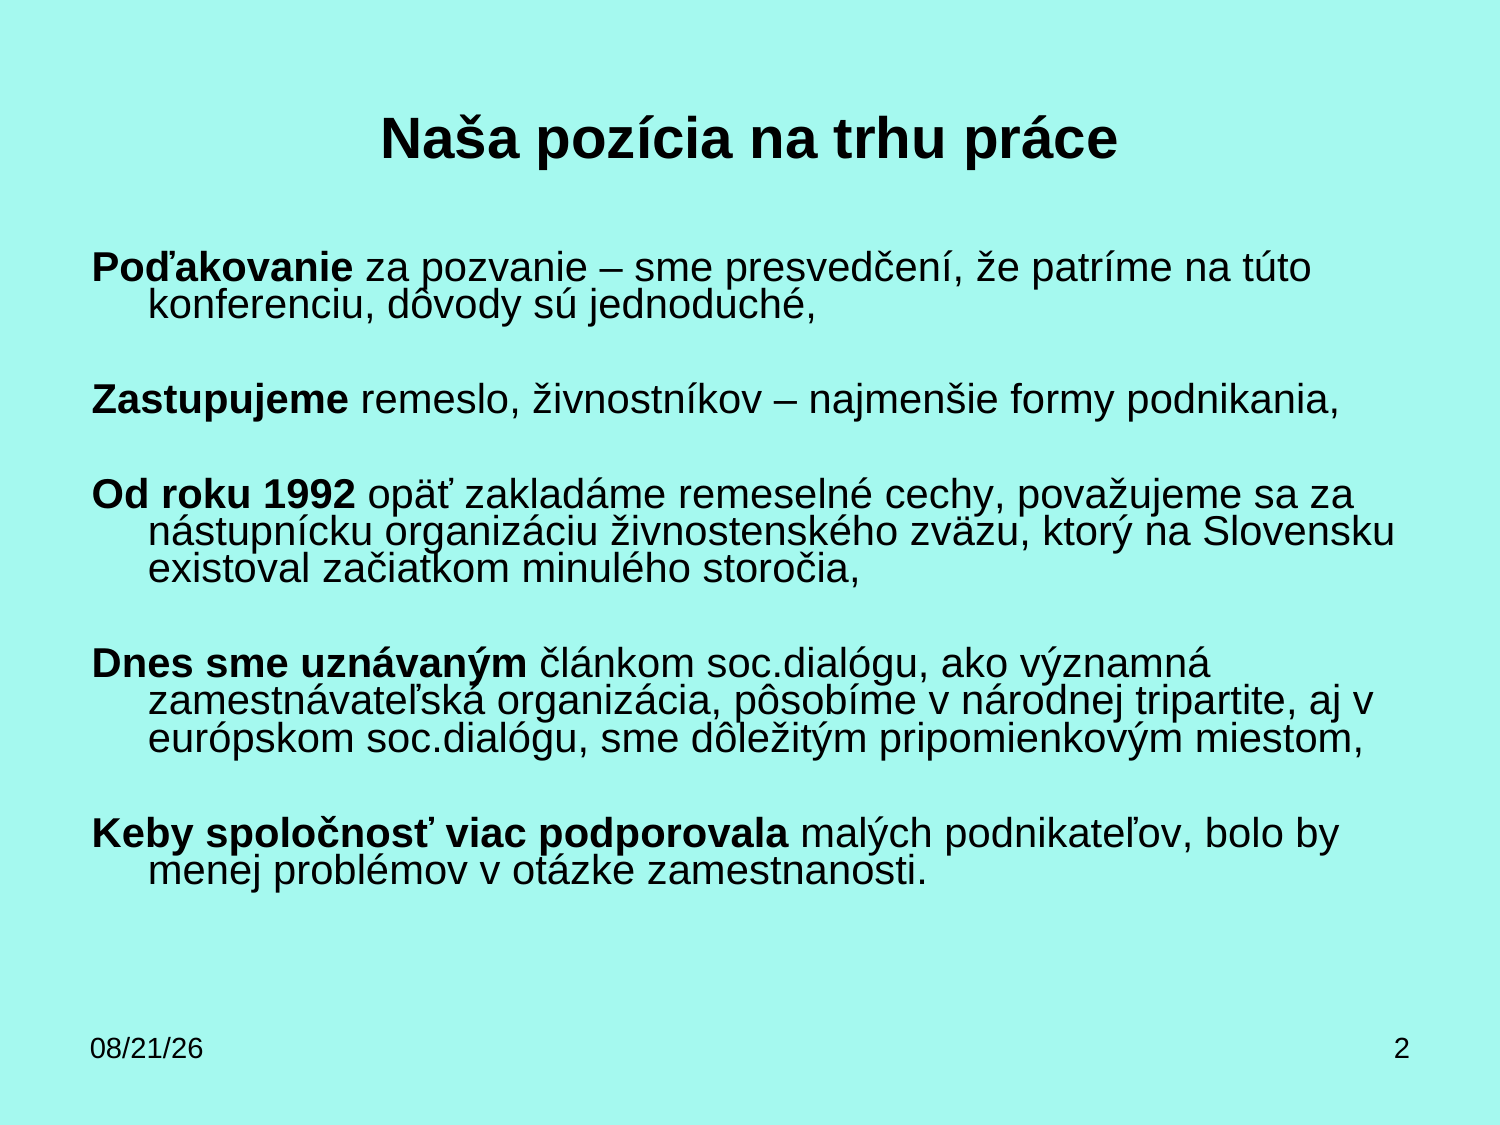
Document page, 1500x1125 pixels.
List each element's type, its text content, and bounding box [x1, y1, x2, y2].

list Poďakovanie za pozvanie – sme presvedčení, že patríme na túto konferenciu, dôvody sú jednoduché, Zastupujeme remeslo, živnostníkov – najmenšie formy podnikania, Od roku 1992 opäť zakladáme remeselné cechy, považujeme sa za nástupnícku organizáciu živnostenského zväzu, ktorý na Slovensku existoval začiatkom minulého storočia, Dnes sme uznávaným článkom soc.dialógu, ako významná zamestnávateľská organizácia, pôsobíme v národnej tripartite, aj v európskom soc.dialógu, sme dôležitým pripomienkovým miestom, Keby spoločnosť viac podporovala malých podnikateľov, bolo by menej problémov v otázke zamestnanosti. [76, 196, 1427, 939]
title Naša pozícia na trhu práce [75, 45, 1426, 233]
